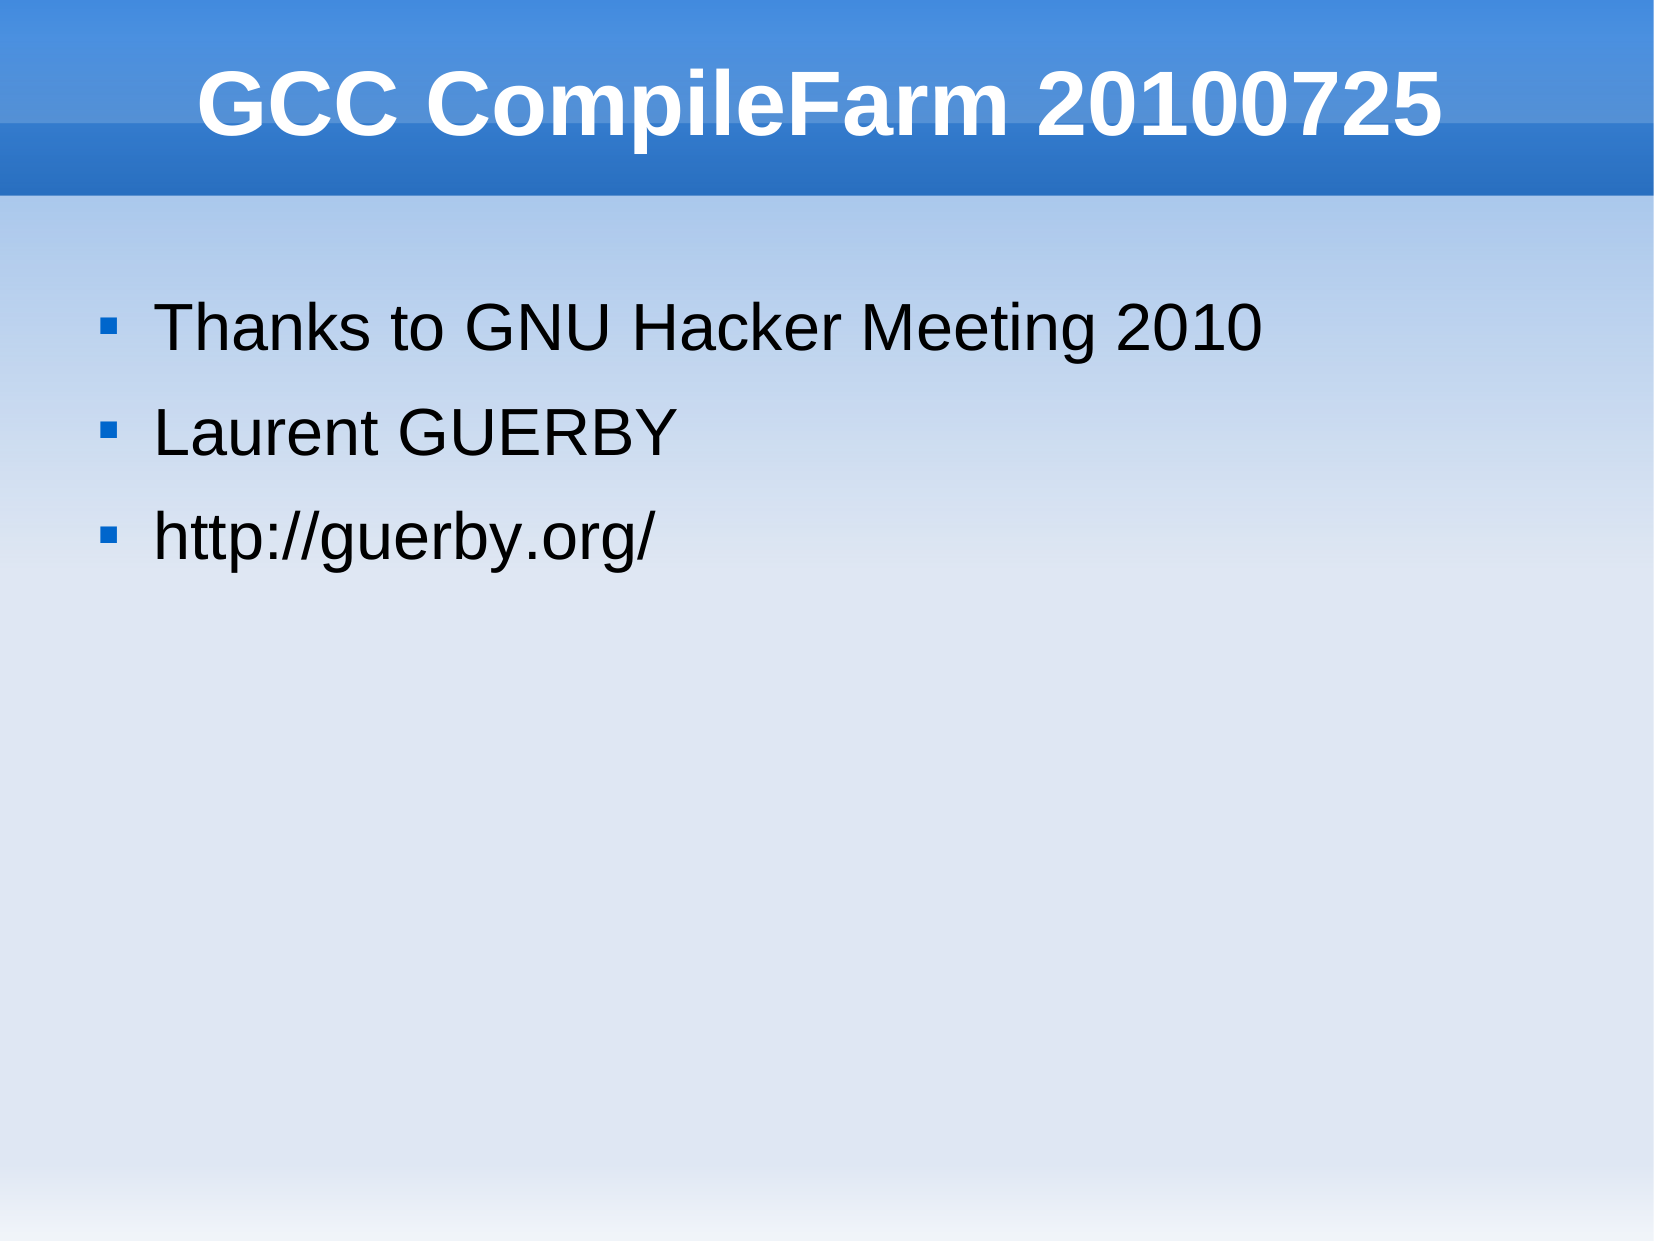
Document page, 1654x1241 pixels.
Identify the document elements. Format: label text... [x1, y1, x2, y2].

title GCC CompileFarm 20100725 [76, 7, 1565, 200]
picture [0, 0, 1654, 1241]
list Thanks to GNU Hacker Meeting 2010 Laurent GUERBY http://guerby.org/ [82, 290, 1571, 1094]
